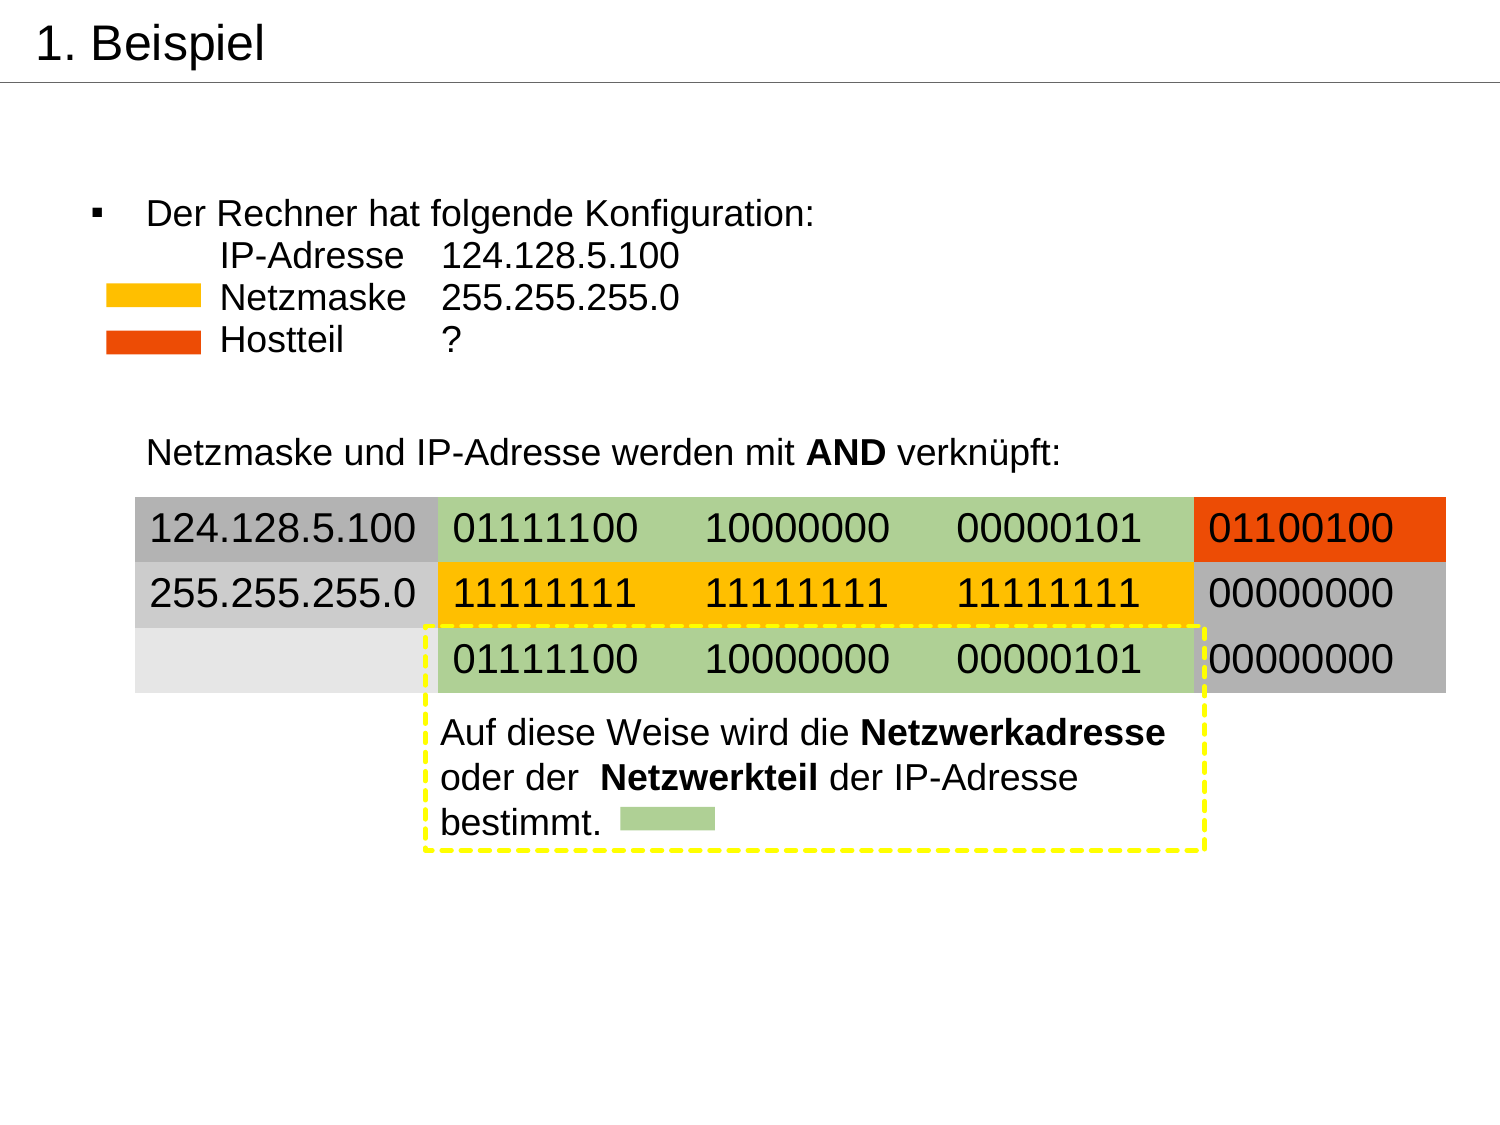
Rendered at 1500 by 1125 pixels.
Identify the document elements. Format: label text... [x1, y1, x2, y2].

list Der Rechner hat folgende Konfiguration: IP-Adresse 124.128.5.100 Netzmaske 255.255.255.0 Hostteil ? Netzmaske und IP-Adresse werden mit AND verknüpft: [75, 192, 1430, 910]
table_header 01111100 [438, 497, 690, 562]
text_box [620, 806, 715, 831]
table_cell [135, 628, 438, 693]
table_header 10000000 [690, 497, 942, 562]
table_cell 01111100 [438, 628, 690, 693]
title 1. Beispiel [35, 15, 1437, 71]
table_cell 00000000 [1194, 628, 1446, 693]
text_box Auf diese Weise wird die Netzwerkadresse oder der Netzwerkteil der IP-Adresse bestimmt. [425, 700, 1200, 851]
table_header 00000101 [942, 497, 1194, 562]
table_cell 11111111 [942, 562, 1194, 628]
text_box [106, 330, 201, 355]
table_cell 00000000 [1194, 562, 1446, 628]
table_cell 11111111 [438, 562, 690, 628]
text_box [106, 283, 201, 308]
table_cell 10000000 [690, 628, 942, 693]
table_cell 11111111 [690, 562, 942, 628]
table_header 01100100 [1194, 497, 1446, 562]
table_cell 255.255.255.0 [135, 562, 438, 628]
table_header 124.128.5.100 [135, 497, 438, 562]
table_cell 00000101 [942, 628, 1194, 693]
